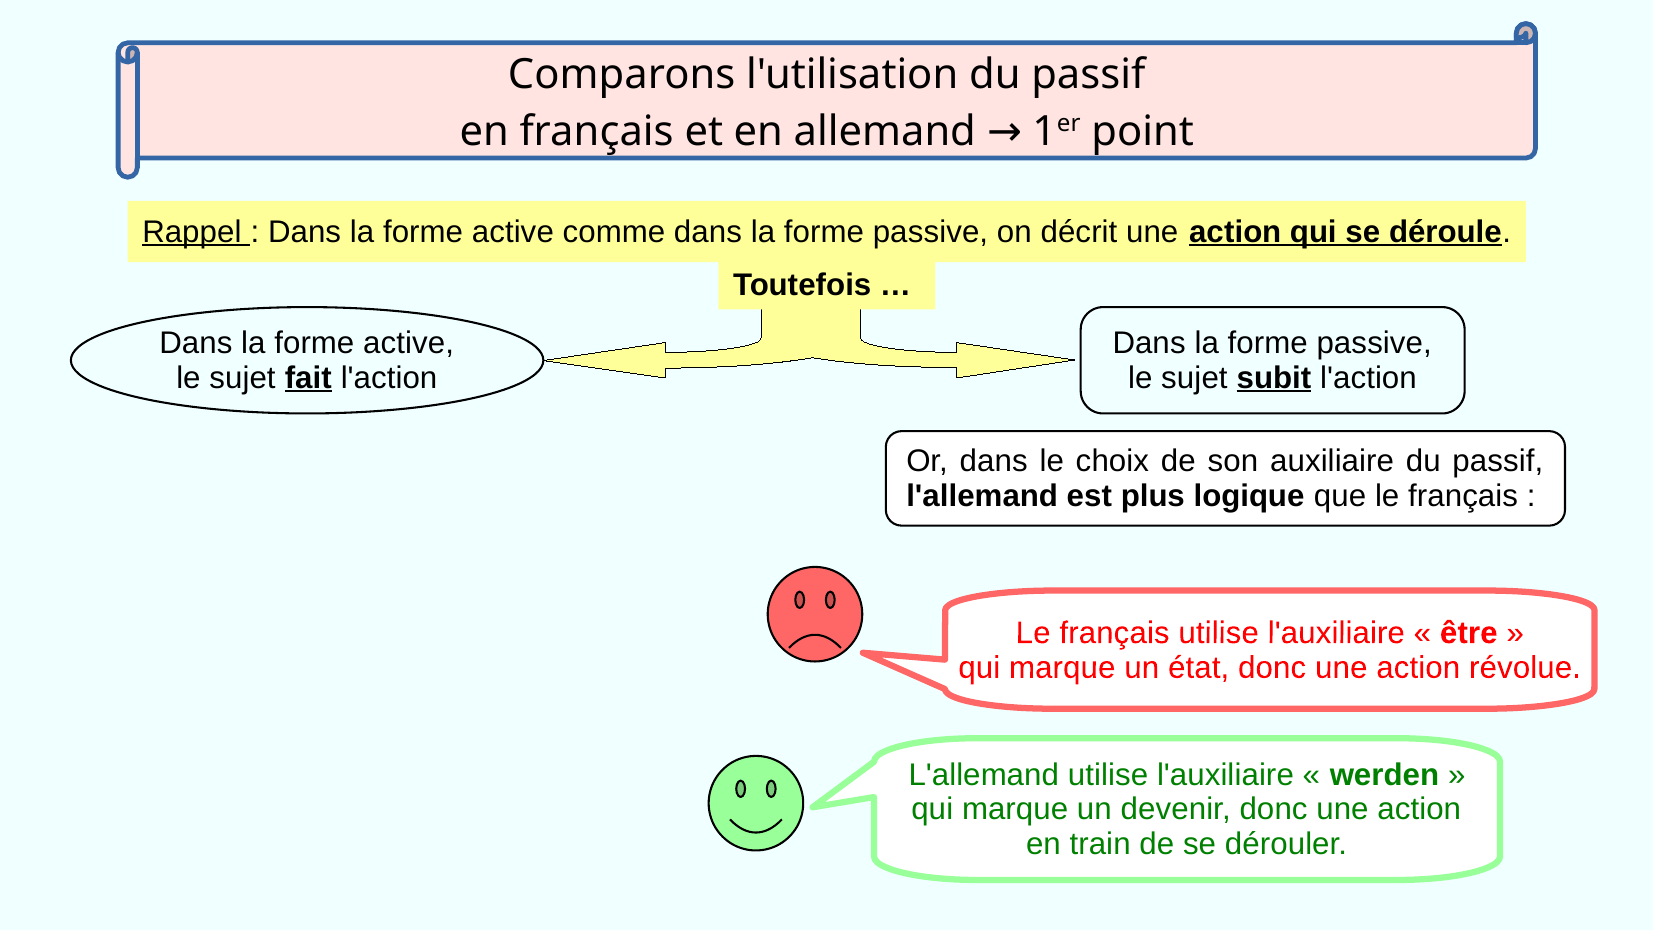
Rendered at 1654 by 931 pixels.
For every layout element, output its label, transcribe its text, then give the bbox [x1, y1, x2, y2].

text_box Comparons l'utilisation du passif en français et en allemand → 1er point [118, 36, 1536, 159]
text_box Dans la forme passive, le sujet subit l'action [1080, 307, 1465, 414]
text_box L'allemand utilise l'auxiliaire « werden » qui marque un devenir, donc une action en train de se dérouler. [812, 738, 1501, 880]
text_box [708, 755, 804, 851]
text_box Le français utilise l'auxiliaire « être » qui marque un état, donc une action révolue. [862, 590, 1595, 709]
text_box [767, 566, 863, 662]
text_box Rappel : Dans la forme active comme dans la forme passive, on décrit une action qui se déroule. [127, 200, 1526, 263]
text_box Comparons l'utilisation du passif en français et en allemand → 1er point [118, 56, 138, 178]
text_box Or, dans le choix de son auxiliaire du passif, l'allemand est plus logique que le français : [885, 431, 1566, 526]
text_box Toutefois … [718, 259, 936, 310]
text_box Dans la forme active, le sujet fait l'action [70, 307, 544, 414]
text_box [543, 310, 1075, 378]
